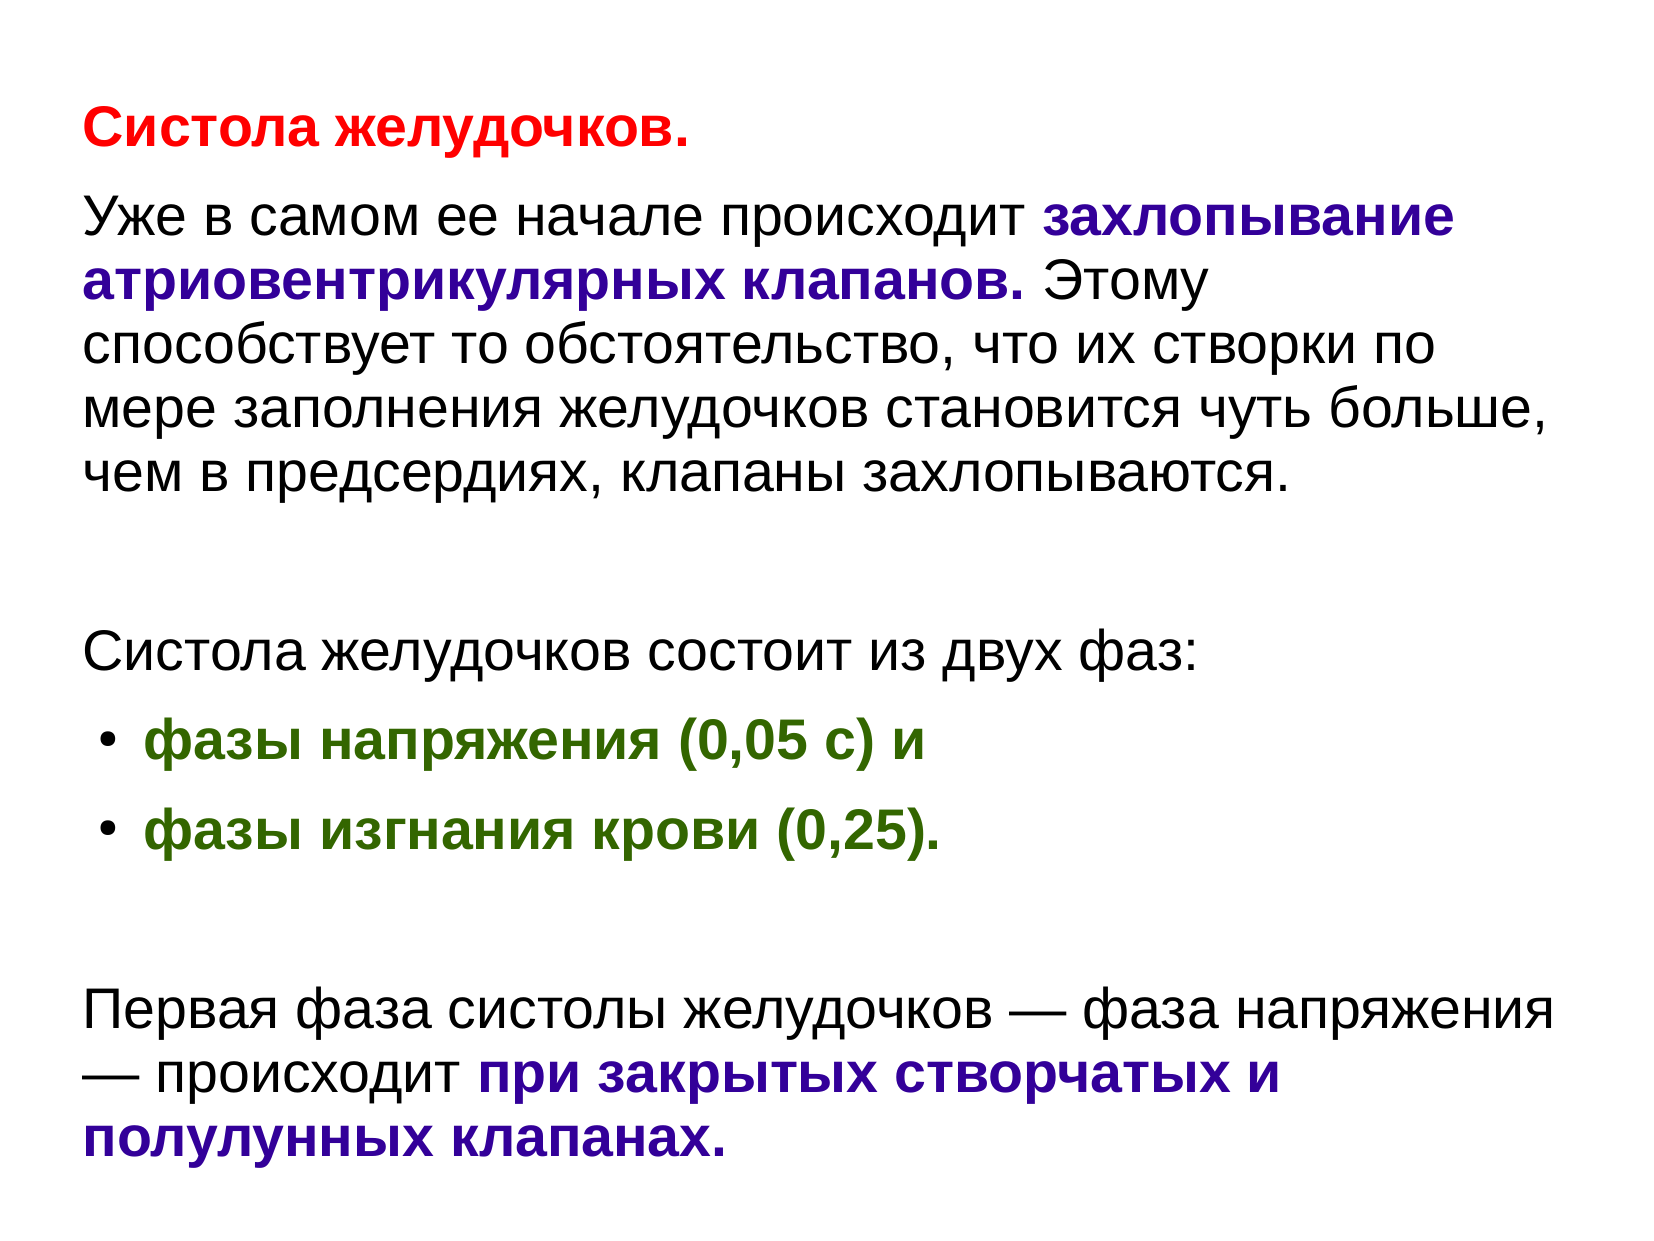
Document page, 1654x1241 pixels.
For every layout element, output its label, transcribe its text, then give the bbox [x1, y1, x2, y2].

list Систола желудочков. Уже в самом ее начале происходит захлопывание атриовентрикулярных клапанов. Этому способствует то обстоятельство, что их створки по мере заполнения желудочков становится чуть больше, чем в предсердиях, клапаны захлопываются. Систола желудочков состоит из двух фаз: фазы напряжения (0,05 с) и фазы изгнания крови (0,25). Первая фаза систолы желудочков ― фаза напряжения ― происходит при закрытых створчатых и полулунных клапанах. [82, 94, 1571, 1170]
